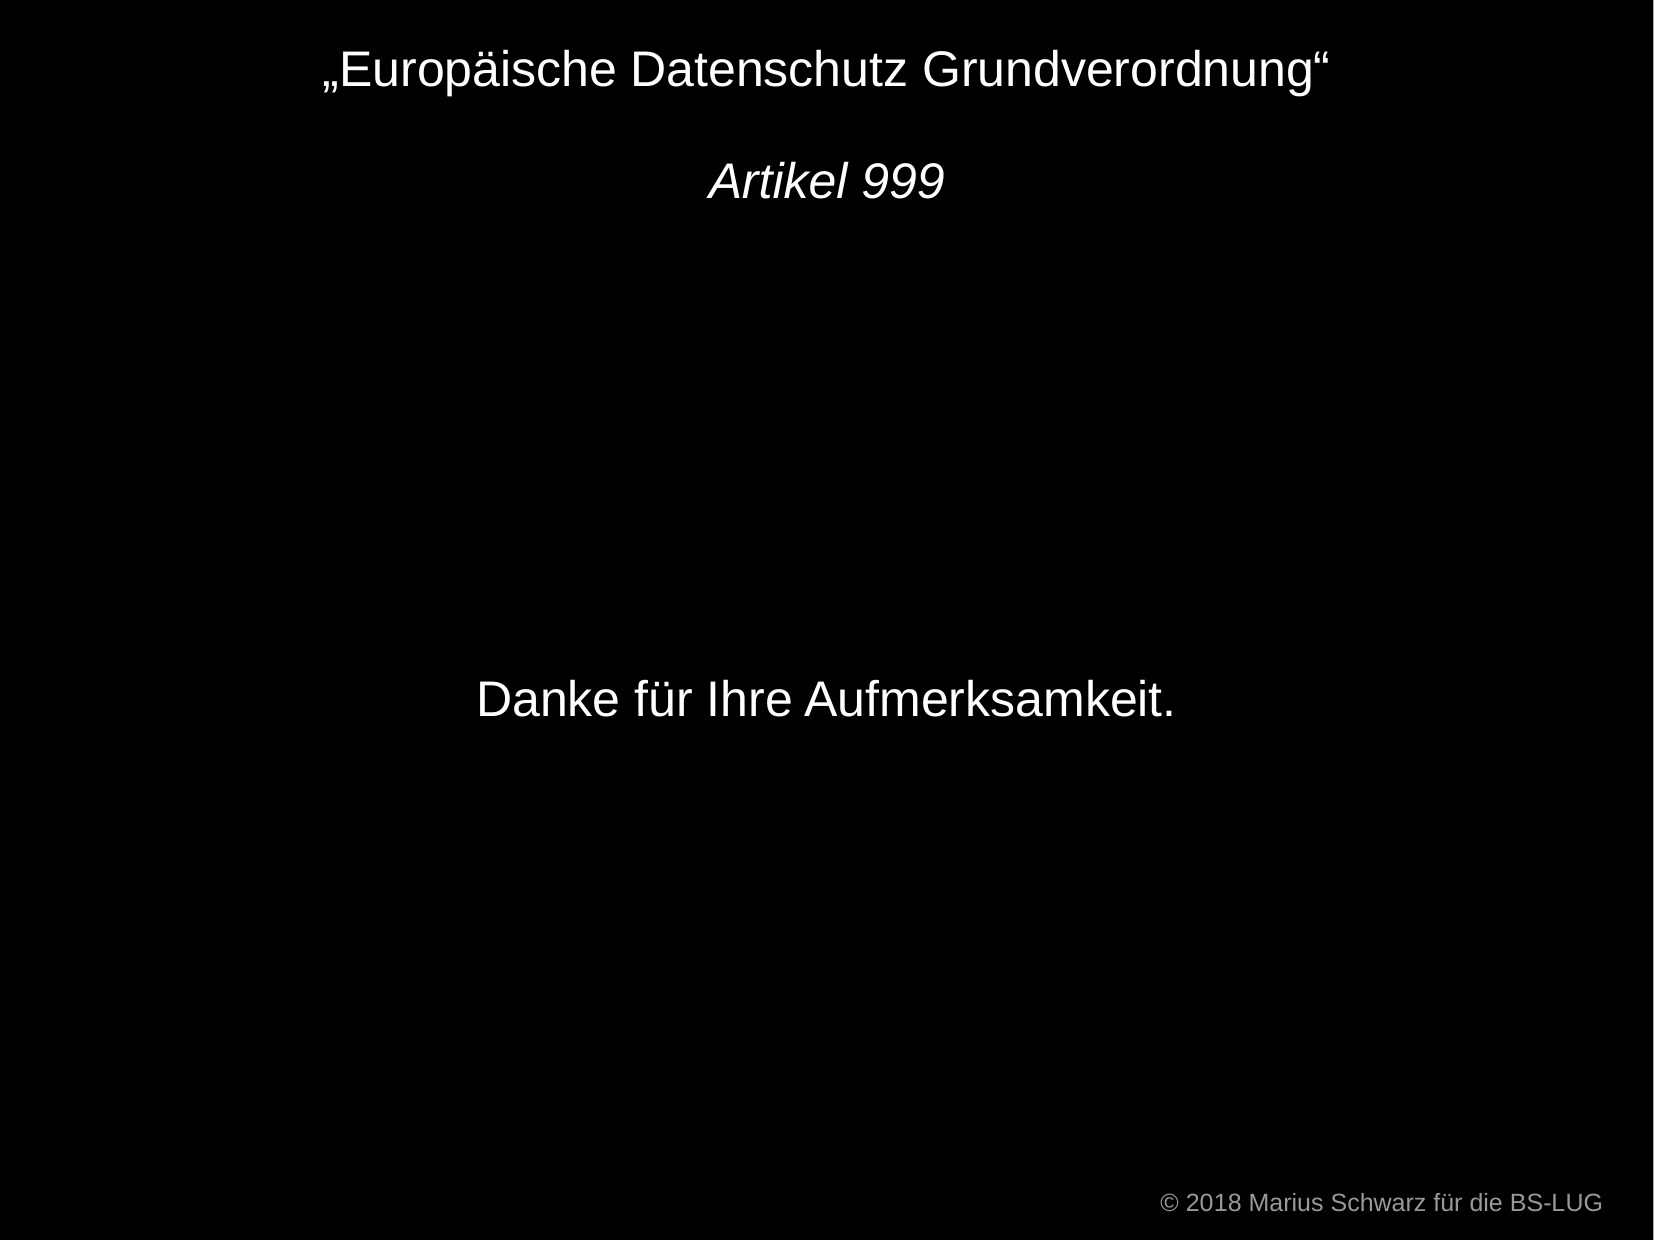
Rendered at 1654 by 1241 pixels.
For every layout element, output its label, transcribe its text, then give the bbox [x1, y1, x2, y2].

text_box Danke für Ihre Aufmerksamkeit. [82, 290, 1571, 1109]
text_box © 2018 Marius Schwarz für die BS-LUG [1145, 1181, 1630, 1224]
title „Europäische Datenschutz Grundverordnung“ Artikel 999 [82, 41, 1571, 209]
